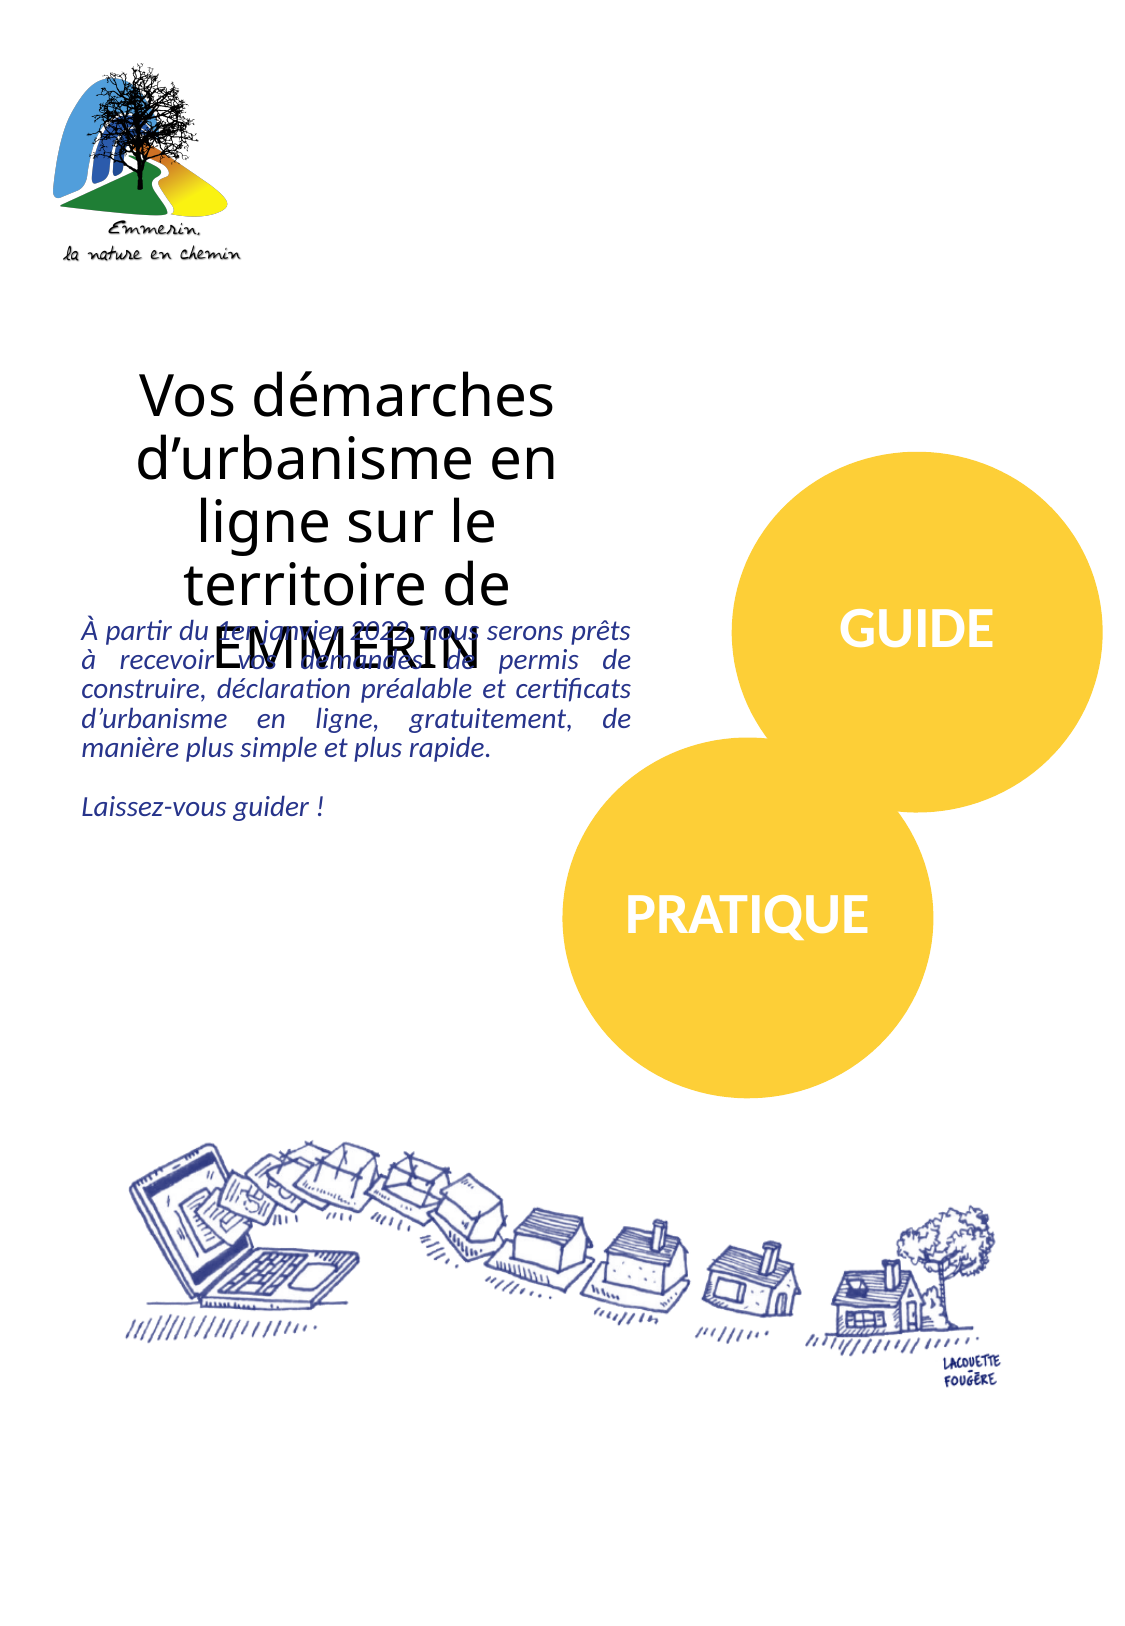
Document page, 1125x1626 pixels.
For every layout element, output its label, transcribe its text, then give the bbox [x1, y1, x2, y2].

text_box Votre logo [54, 57, 378, 207]
text_box GUIDE [793, 558, 1042, 706]
text_box PRATIQUE [605, 844, 891, 992]
picture [53, 63, 243, 263]
text_box [562, 451, 1103, 1099]
text_box À partir du 1er janvier 2022, nous serons prêts à recevoir vos demandes de permis de construire, déclaration préalable et certificats d’urbanisme en ligne, gratuitement, de manière plus simple et plus rapide. Laissez-vous guider ! [66, 618, 649, 973]
title Vos démarches d’urbanisme en ligne sur le territoire de EMMERIN [53, 358, 641, 619]
picture [98, 1125, 1028, 1408]
